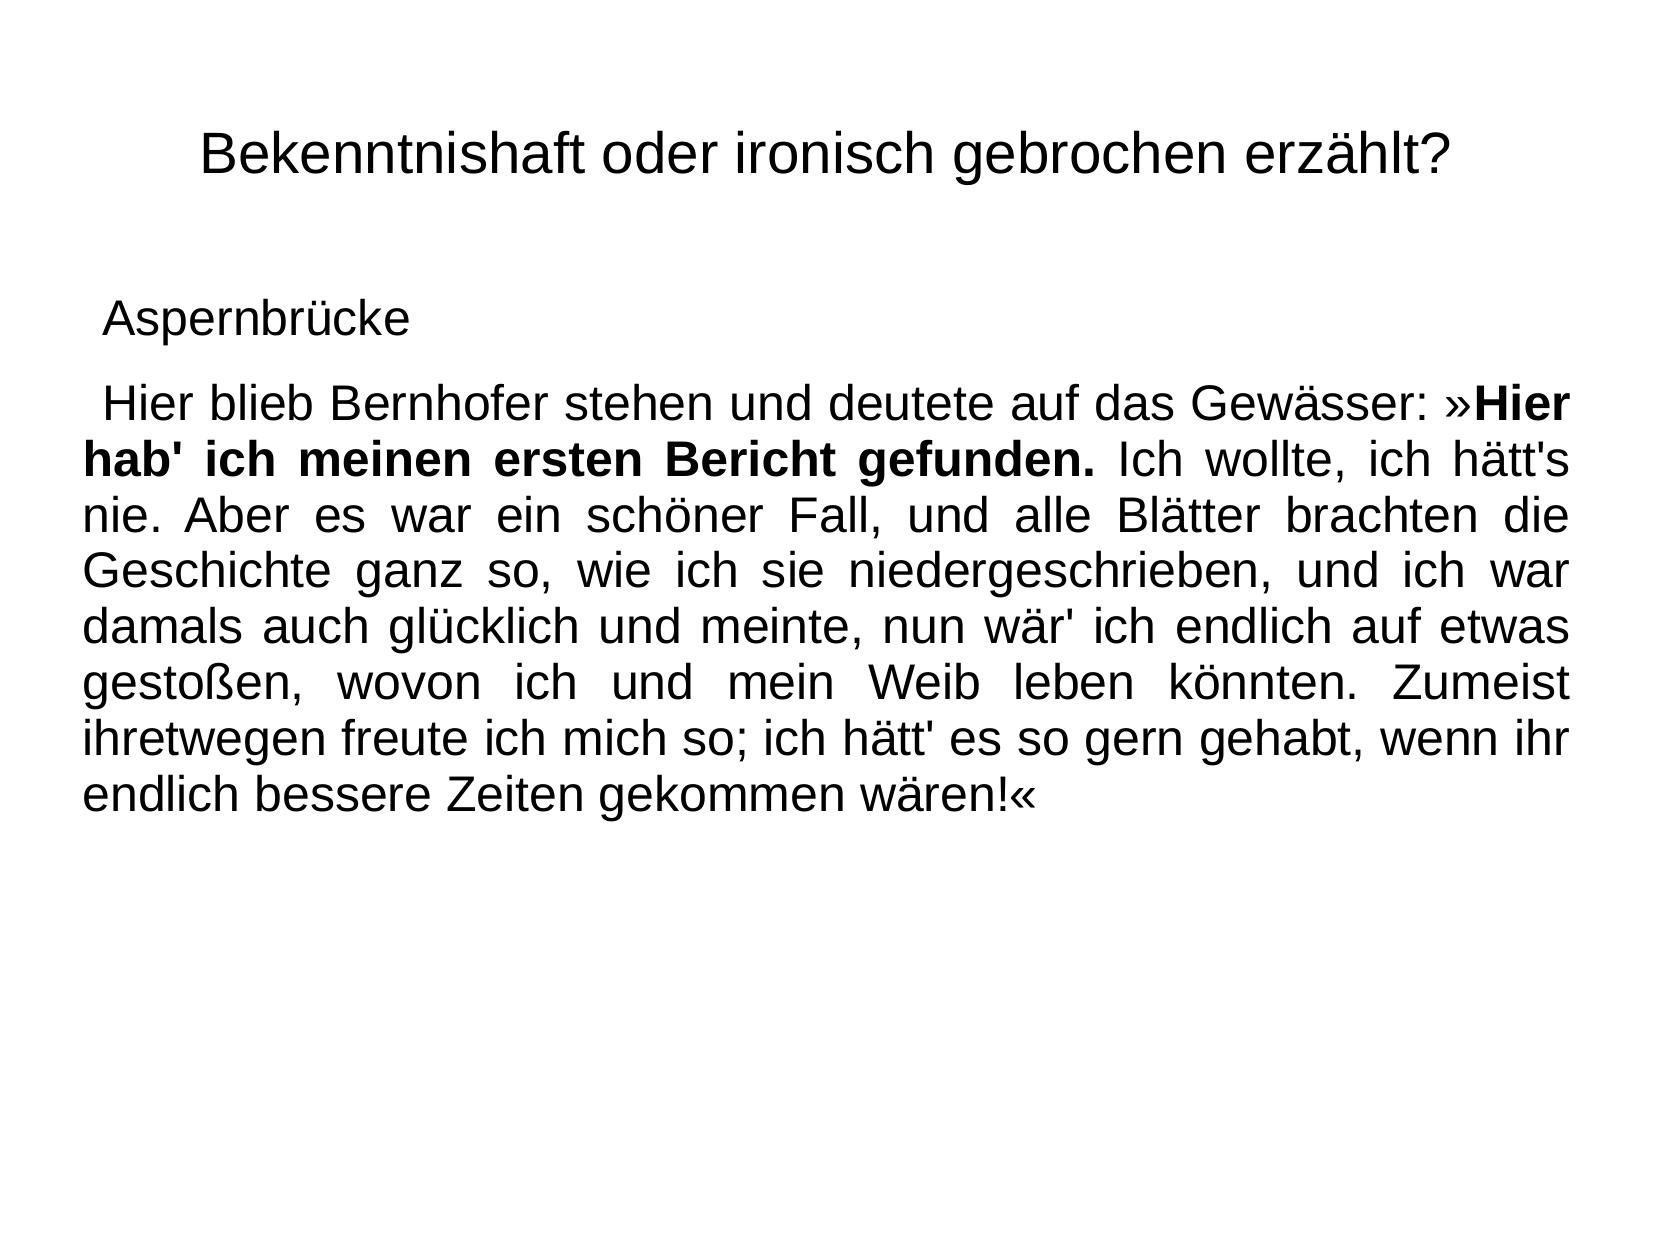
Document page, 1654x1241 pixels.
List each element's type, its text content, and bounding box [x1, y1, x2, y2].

list Aspernbrücke Hier blieb Bernhofer stehen und deutete auf das Gewässer: »Hier hab' ich meinen ersten Bericht gefunden. Ich wollte, ich hätt's nie. Aber es war ein schöner Fall, und alle Blätter brachten die Geschichte ganz so, wie ich sie niedergeschrieben, und ich war damals auch glücklich und meinte, nun wär' ich endlich auf etwas gestoßen, wovon ich und mein Weib leben könnten. Zumeist ihretwegen freute ich mich so; ich hätt' es so gern gehabt, wenn ihr endlich bessere Zeiten gekommen wären!« [82, 290, 1571, 1010]
title Bekenntnishaft oder ironisch gebrochen erzählt? [82, 49, 1571, 257]
